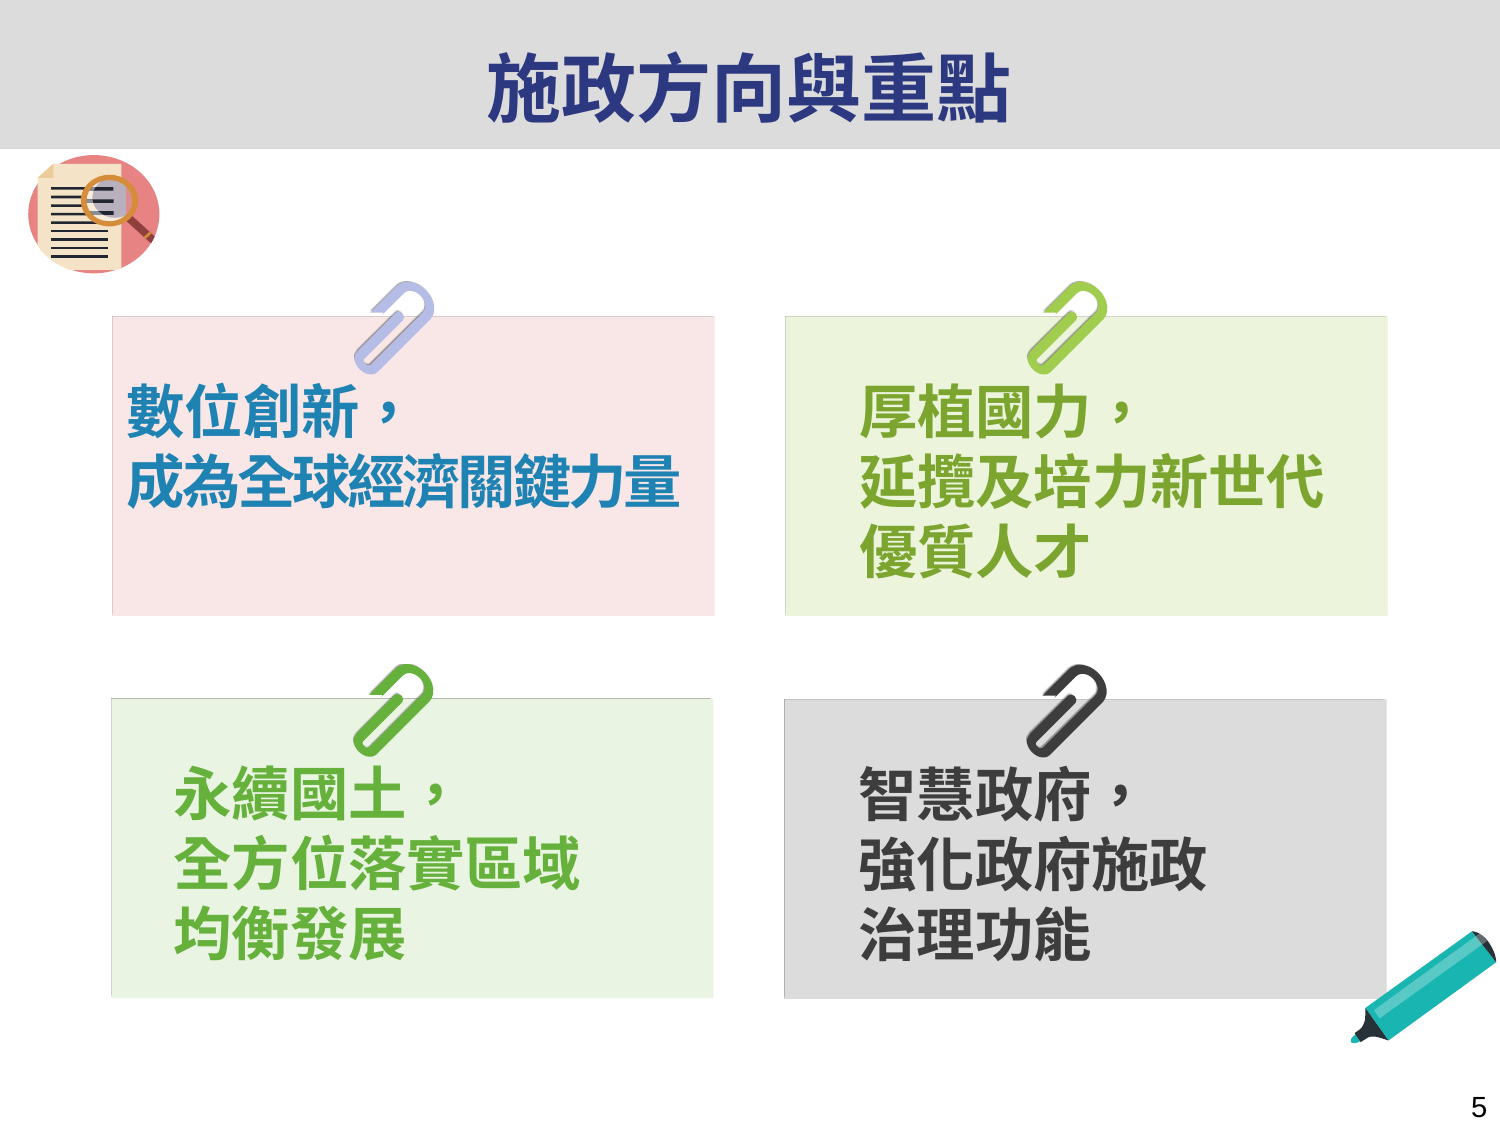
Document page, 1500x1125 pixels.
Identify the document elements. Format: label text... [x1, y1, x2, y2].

text_box [0, 0, 1500, 149]
text_box 厚植國力， 延攬及培力新世代優質人才 [844, 367, 1376, 593]
text_box [785, 281, 1388, 616]
text_box 施政方向與重點 [41, 23, 1457, 149]
text_box [111, 664, 714, 999]
text_box 智慧政府， 強化政府施政 治理功能 [843, 750, 1376, 976]
text_box [112, 281, 715, 367]
text_box 永續國土， 全方位落實區域 均衡發展 [158, 750, 691, 975]
text_box 數位創新， 成為全球經濟關鍵力量 [112, 367, 750, 593]
text_box [28, 155, 160, 274]
text_box [784, 664, 1497, 1044]
text_box [112, 593, 715, 616]
